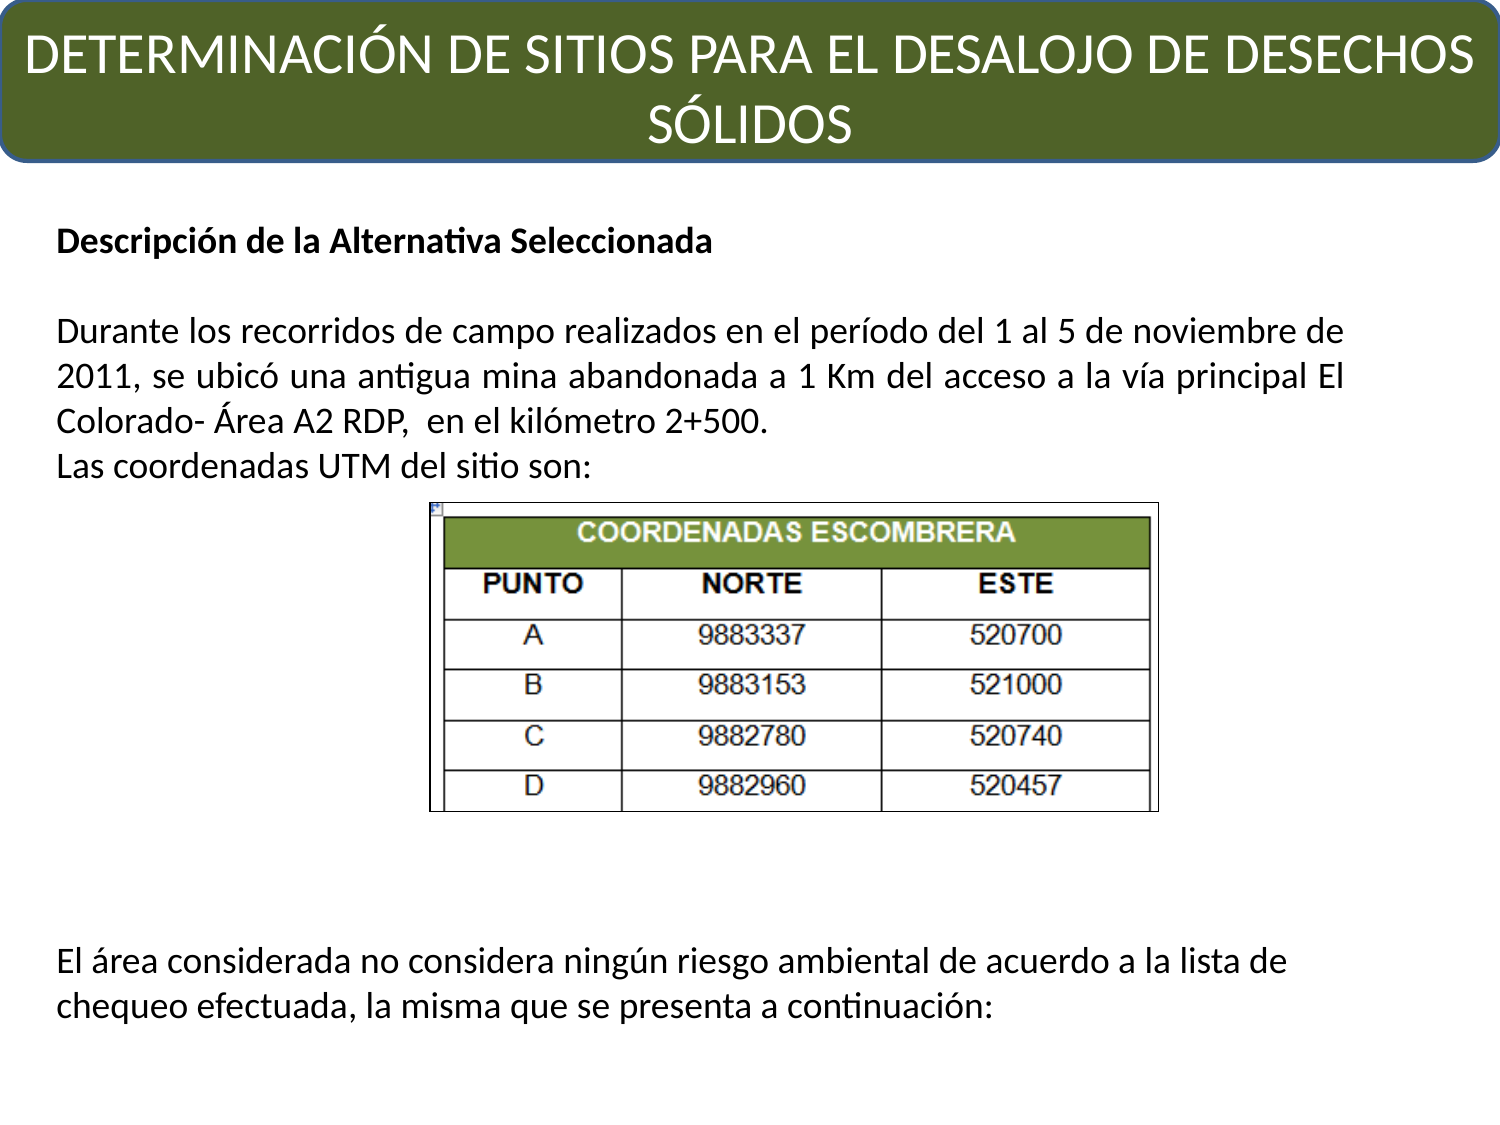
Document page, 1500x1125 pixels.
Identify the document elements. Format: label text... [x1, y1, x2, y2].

text_box El área considerada no considera ningún riesgo ambiental de acuerdo a la lista de chequeo efectuada, la misma que se presenta a continuación: [41, 928, 1412, 1081]
picture [430, 503, 1158, 811]
text_box Descripción de la Alternativa Seleccionada Durante los recorridos de campo realizados en el período del 1 al 5 de noviembre de 2011, se ubicó una antigua mina abandonada a 1 Km del acceso a la vía principal El Colorado- Área A2 RDP, en el kilómetro 2+500. Las coordenadas UTM del sitio son: [41, 208, 1436, 678]
text_box DETERMINACIÓN DE SITIOS PARA EL DESALOJO DE DESECHOS SÓLIDOS [0, 0, 1500, 161]
